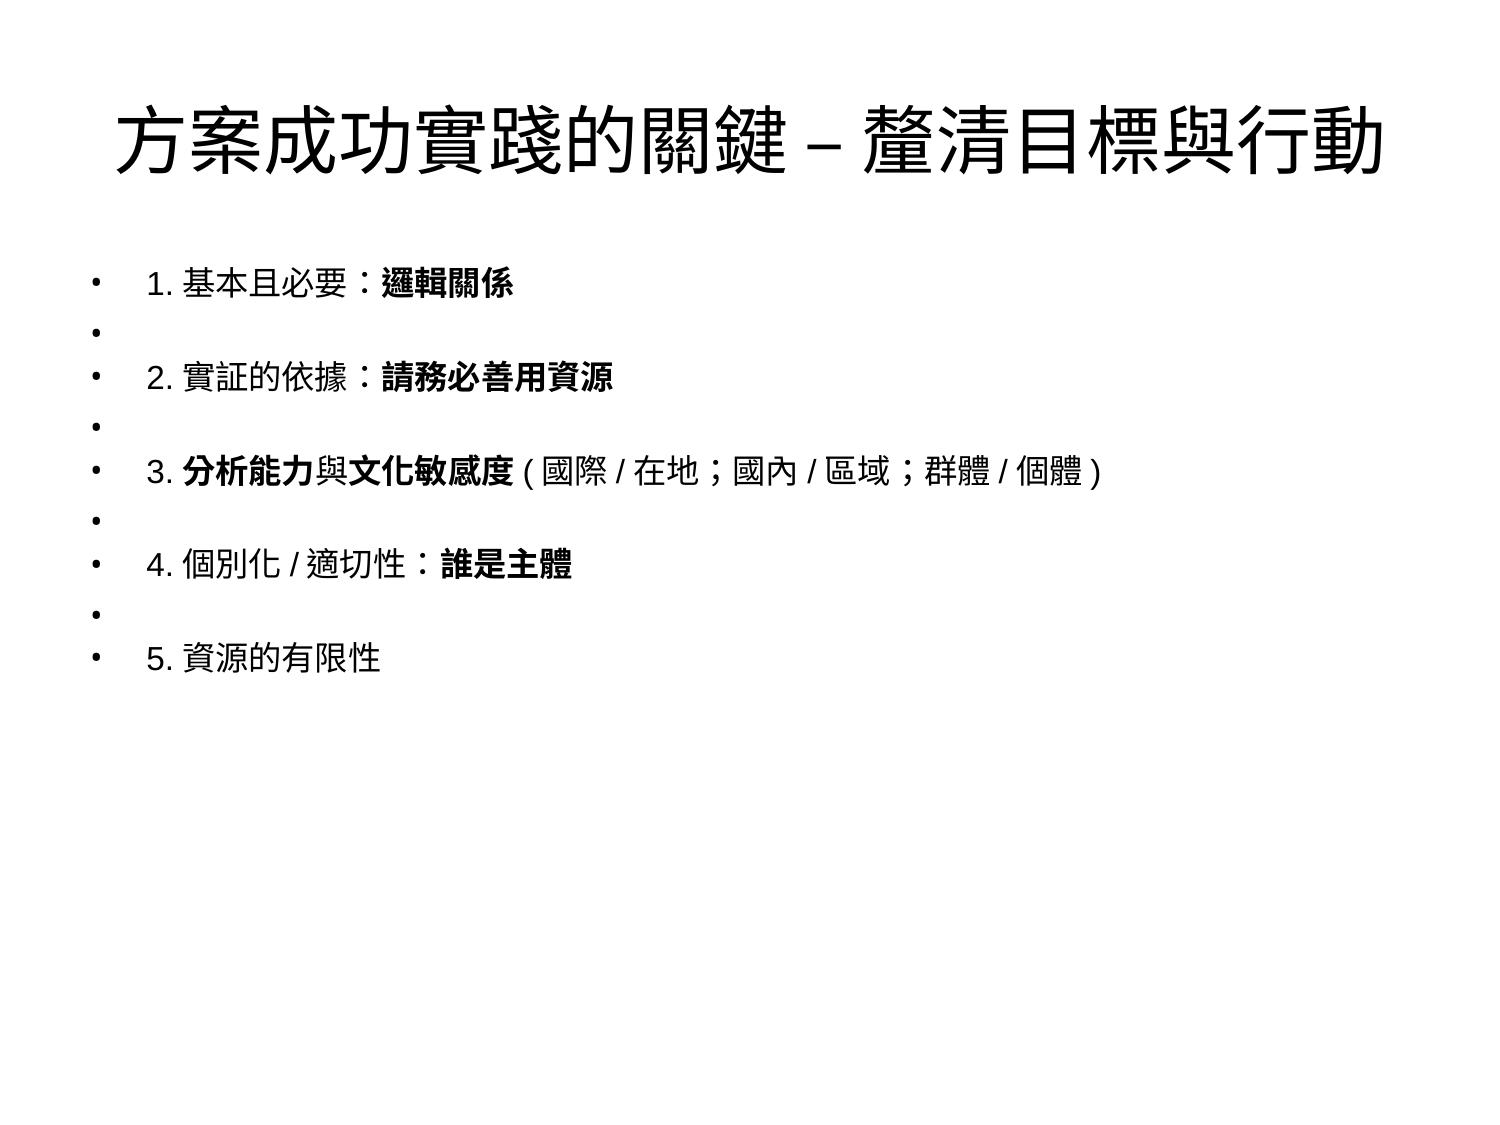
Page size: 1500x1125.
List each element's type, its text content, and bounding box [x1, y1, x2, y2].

list 1.基本且必要：邏輯關係 2.實証的依據：請務必善用資源 3.分析能力與文化敏感度(國際/在地；國內/區域；群體/個體) 4.個別化/適切性：誰是主體 5.資源的有限性 [75, 262, 1426, 1005]
title 方案成功實踐的關鍵 – 釐清目標與行動 [75, 45, 1426, 233]
